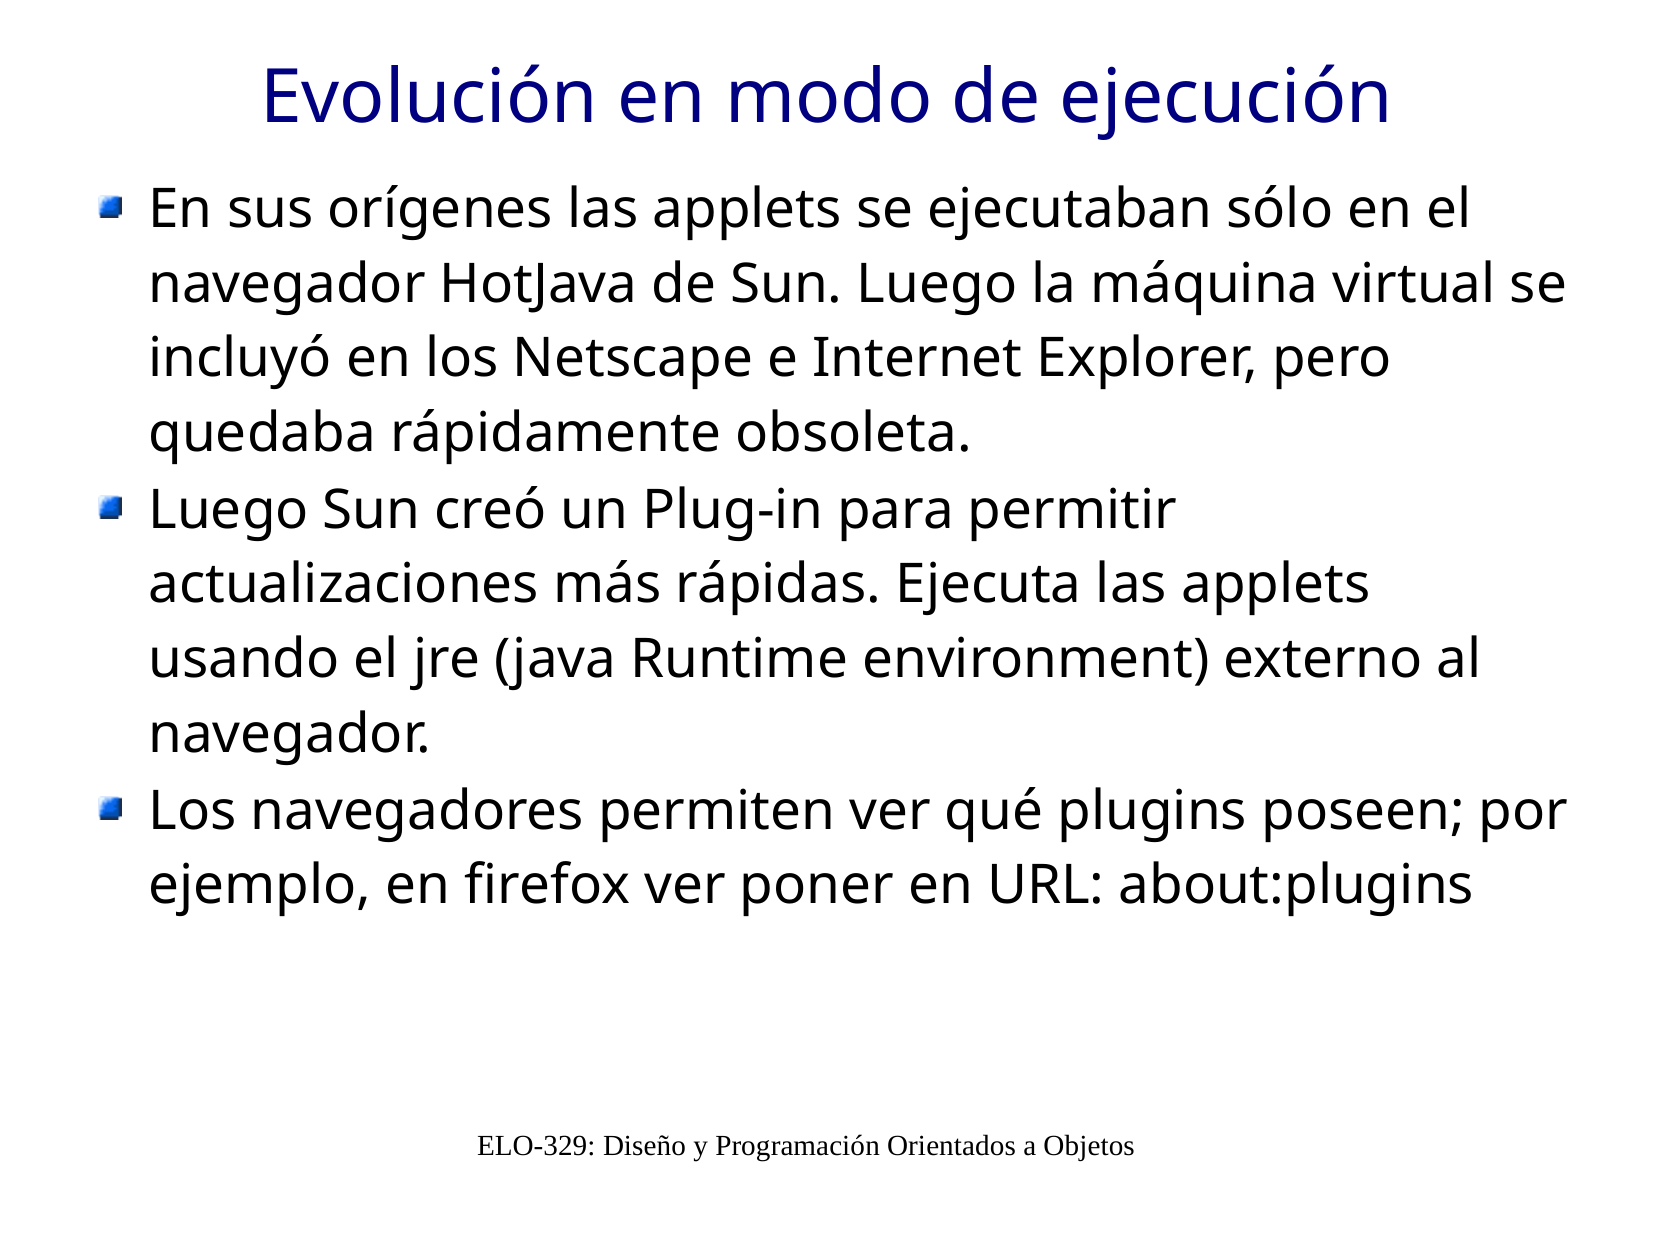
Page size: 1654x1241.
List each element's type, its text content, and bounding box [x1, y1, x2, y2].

title Evolución en modo de ejecución [82, 43, 1571, 145]
list En sus orígenes las applets se ejecutaban sólo en el navegador HotJava de Sun. Luego la máquina virtual se incluyó en los Netscape e Internet Explorer, pero quedaba rápidamente obsoleta. Luego Sun creó un Plug-in para permitir actualizaciones más rápidas. Ejecuta las applets usando el jre (java Runtime environment) externo al navegador. Los navegadores permiten ver qué plugins poseen; por ejemplo, en firefox ver poner en URL: about:plugins [81, 169, 1571, 988]
